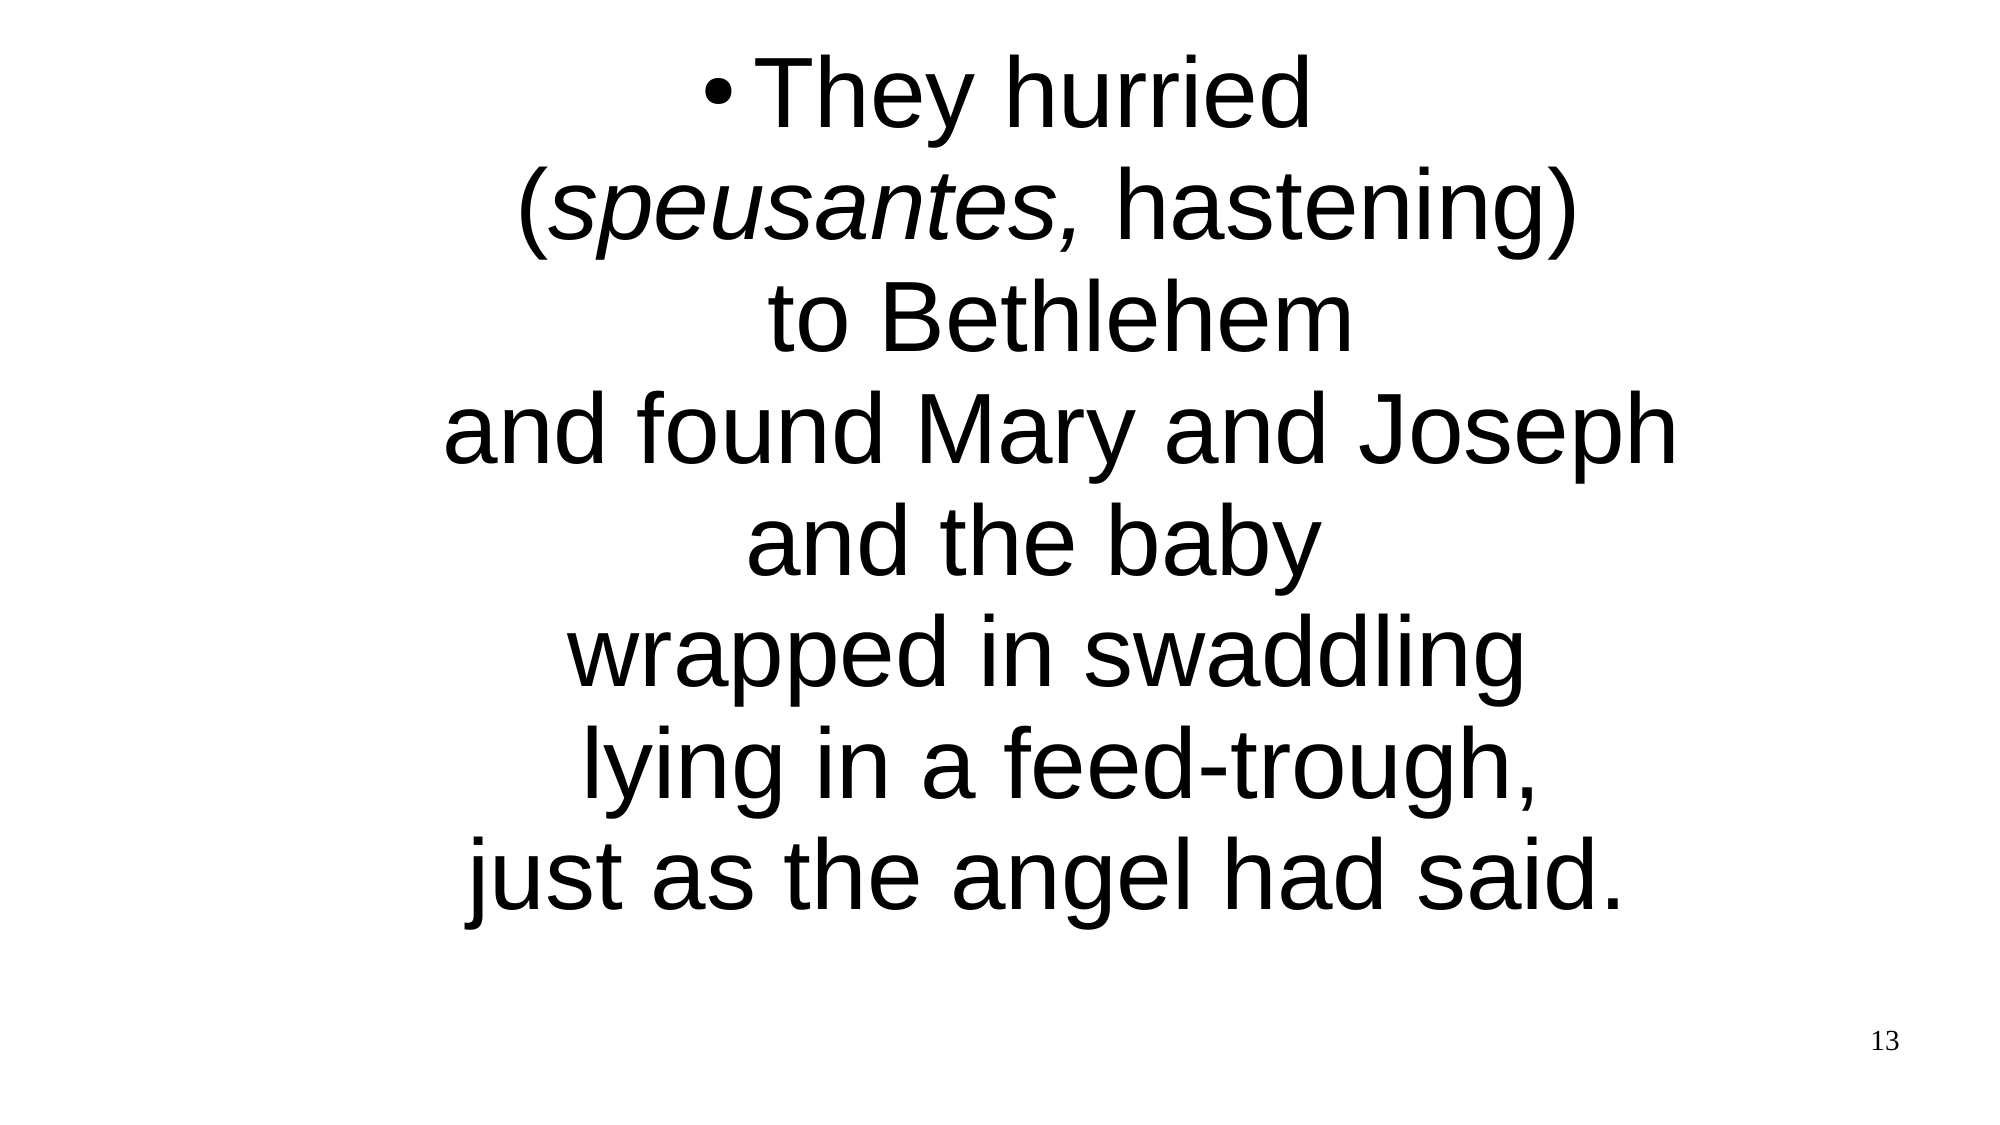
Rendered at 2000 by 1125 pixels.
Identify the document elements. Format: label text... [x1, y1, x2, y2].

list They hurried (speusantes, hastening) to Bethlehem and found Mary and Joseph and the baby wrapped in swaddling lying in a feed-trough, just as the angel had said. [37, 37, 1988, 1088]
